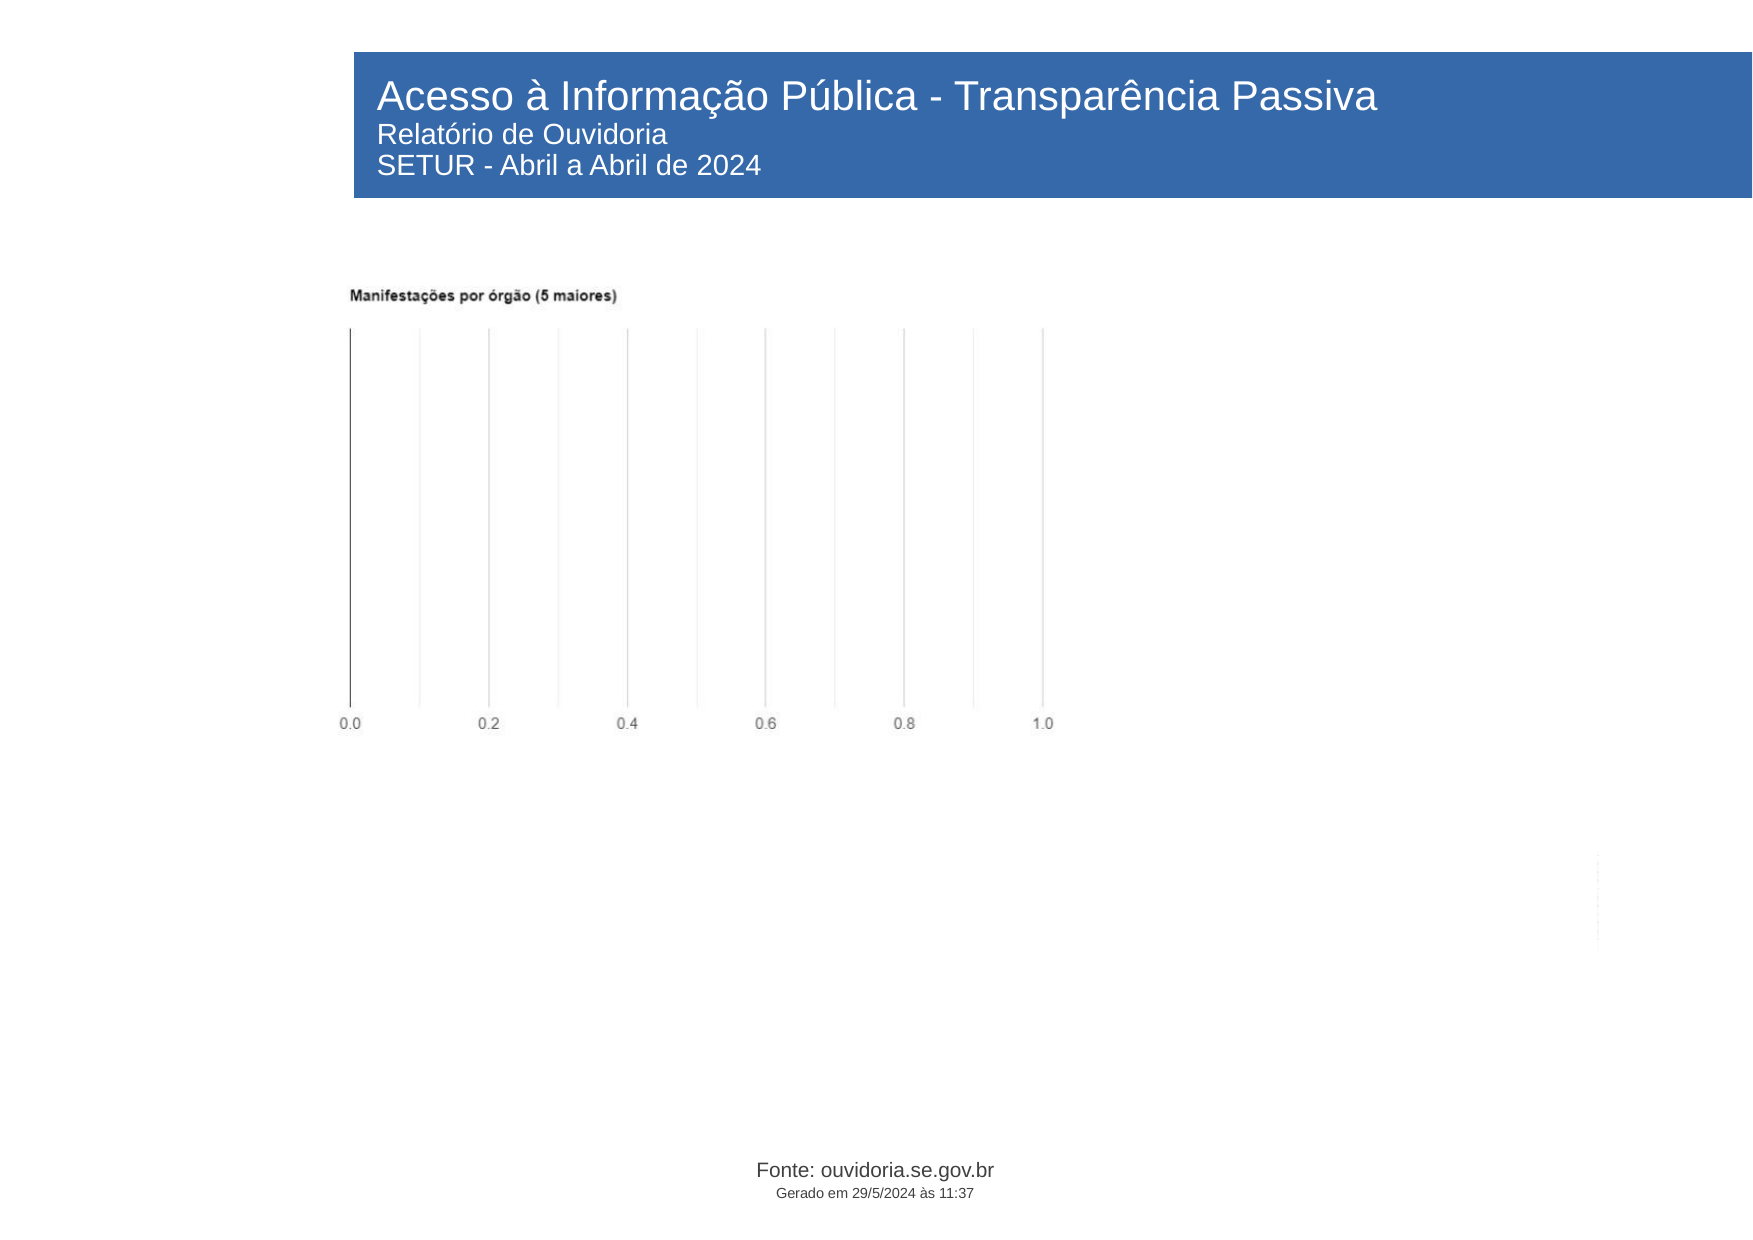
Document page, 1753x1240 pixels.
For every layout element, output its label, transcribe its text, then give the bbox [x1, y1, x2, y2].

text_box [354, 52, 1752, 198]
text_box Acesso à Informação Pública - Transparência Passiva Relatório de Ouvidoria SETUR - Abril a Abril de 2024 [376, 72, 1403, 186]
text_box Fonte: ouvidoria.se.gov.br Gerado em 29/5/2024 às 11:37 [756, 1158, 1023, 1208]
text_box [155, 211, 1599, 1028]
